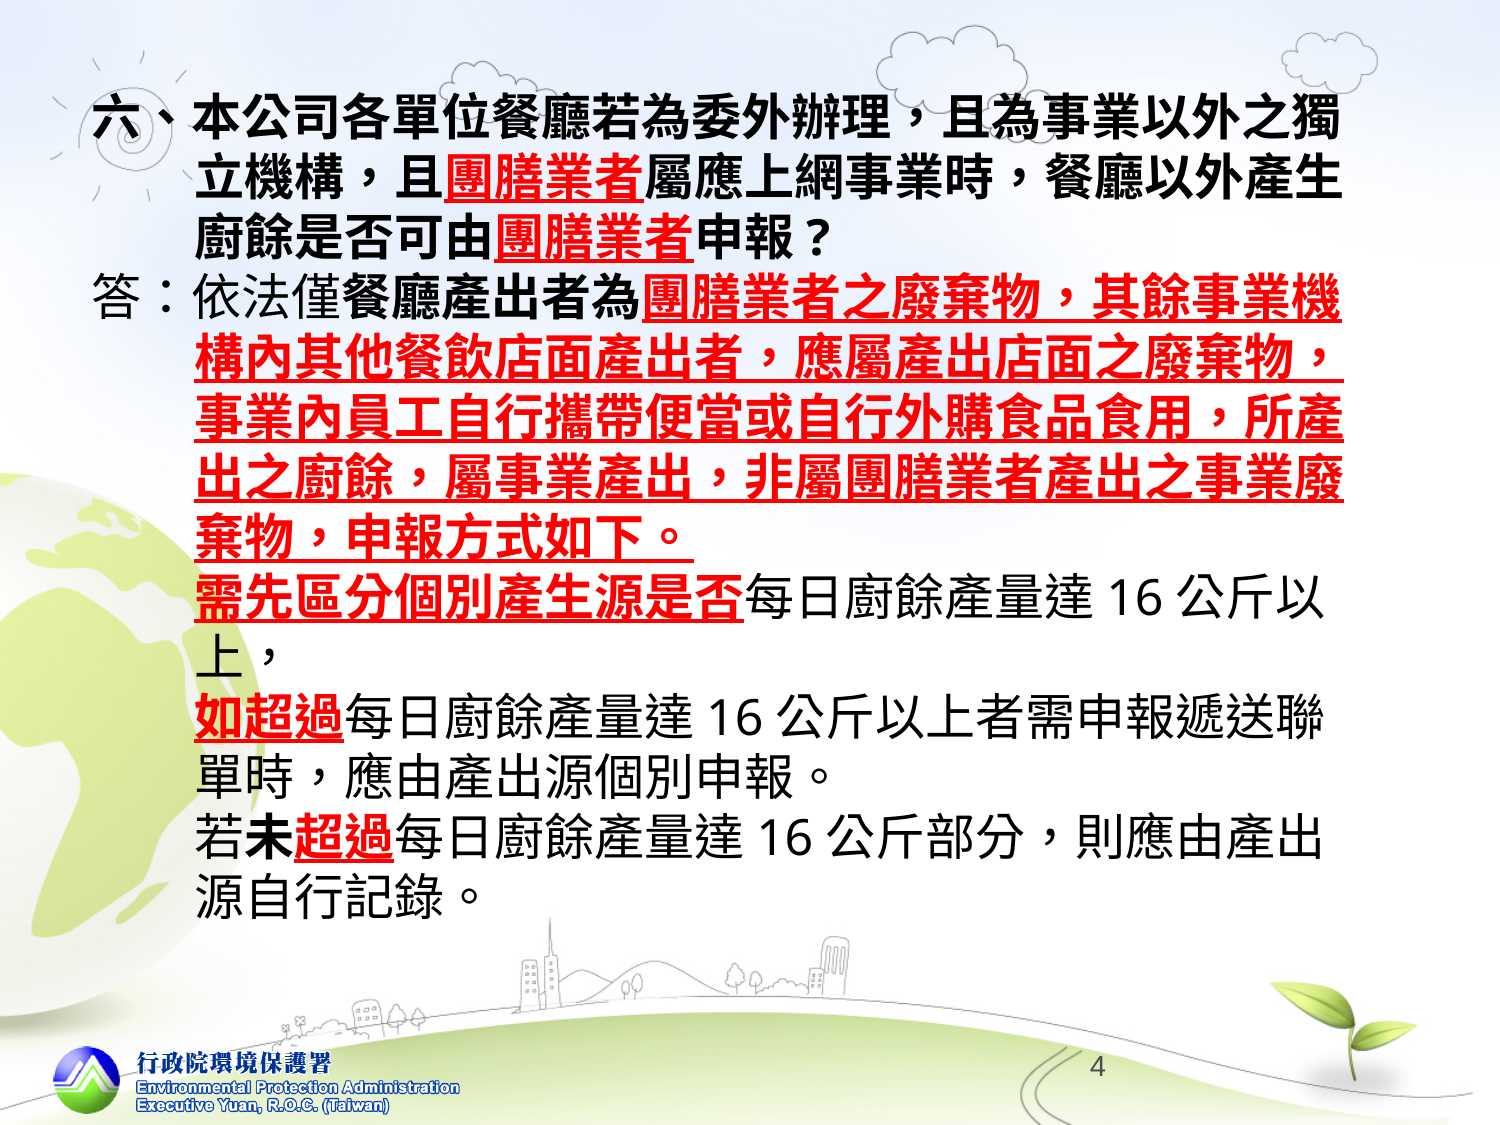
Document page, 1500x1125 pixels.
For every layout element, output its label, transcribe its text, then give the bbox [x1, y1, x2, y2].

text_box 六、本公司各單位餐廳若為委外辦理，且為事業以外之獨立機構，且團膳業者屬應上網事業時，餐廳以外產生廚餘是否可由團膳業者申報? 答：依法僅餐廳產出者為團膳業者之廢棄物，其餘事業機構內其他餐飲店面產出者，應屬產出店面之廢棄物，事業內員工自行攜帶便當或自行外購食品食用，所產出之廚餘，屬事業產出，非屬團膳業者產出之事業廢棄物，申報方式如下。 需先區分個別產生源是否每日廚餘產量達16公斤以上， 如超過每日廚餘產量達16公斤以上者需申報遞送聯單時，應由產出源個別申報。 若未超過每日廚餘產量達16公斤部分，則應由產出源自行記錄。 [76, 78, 1377, 881]
text_box 4 [1074, 1039, 1426, 1118]
